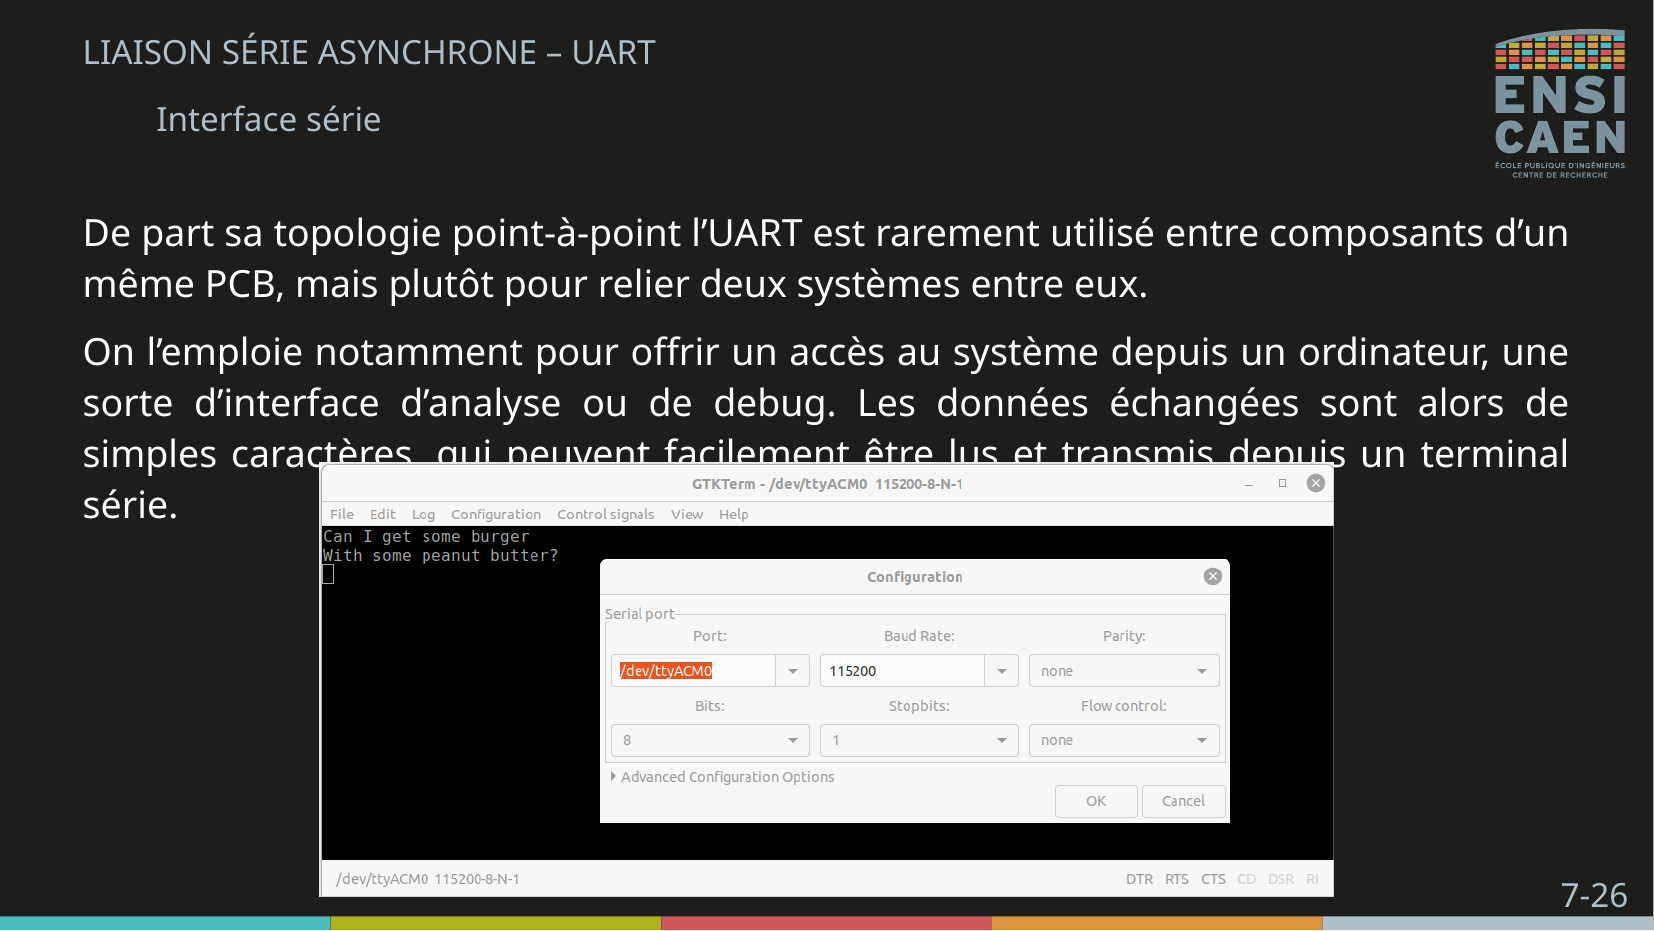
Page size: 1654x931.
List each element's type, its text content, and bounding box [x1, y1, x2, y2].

picture [319, 462, 1334, 897]
title LIAISON SÉRIE ASYNCHRONE – UART Interface série [82, 0, 1467, 148]
list De part sa topologie point-à-point l’UART est rarement utilisé entre composants d’un même PCB, mais plutôt pour relier deux systèmes entre eux. On l’emploie notamment pour offrir un accès au système depuis un ordinateur, une sorte d’interface d’analyse ou de debug. Les données échangées sont alors de simples caractères, qui peuvent facilement être lus et transmis depuis un terminal série. [82, 206, 1571, 916]
